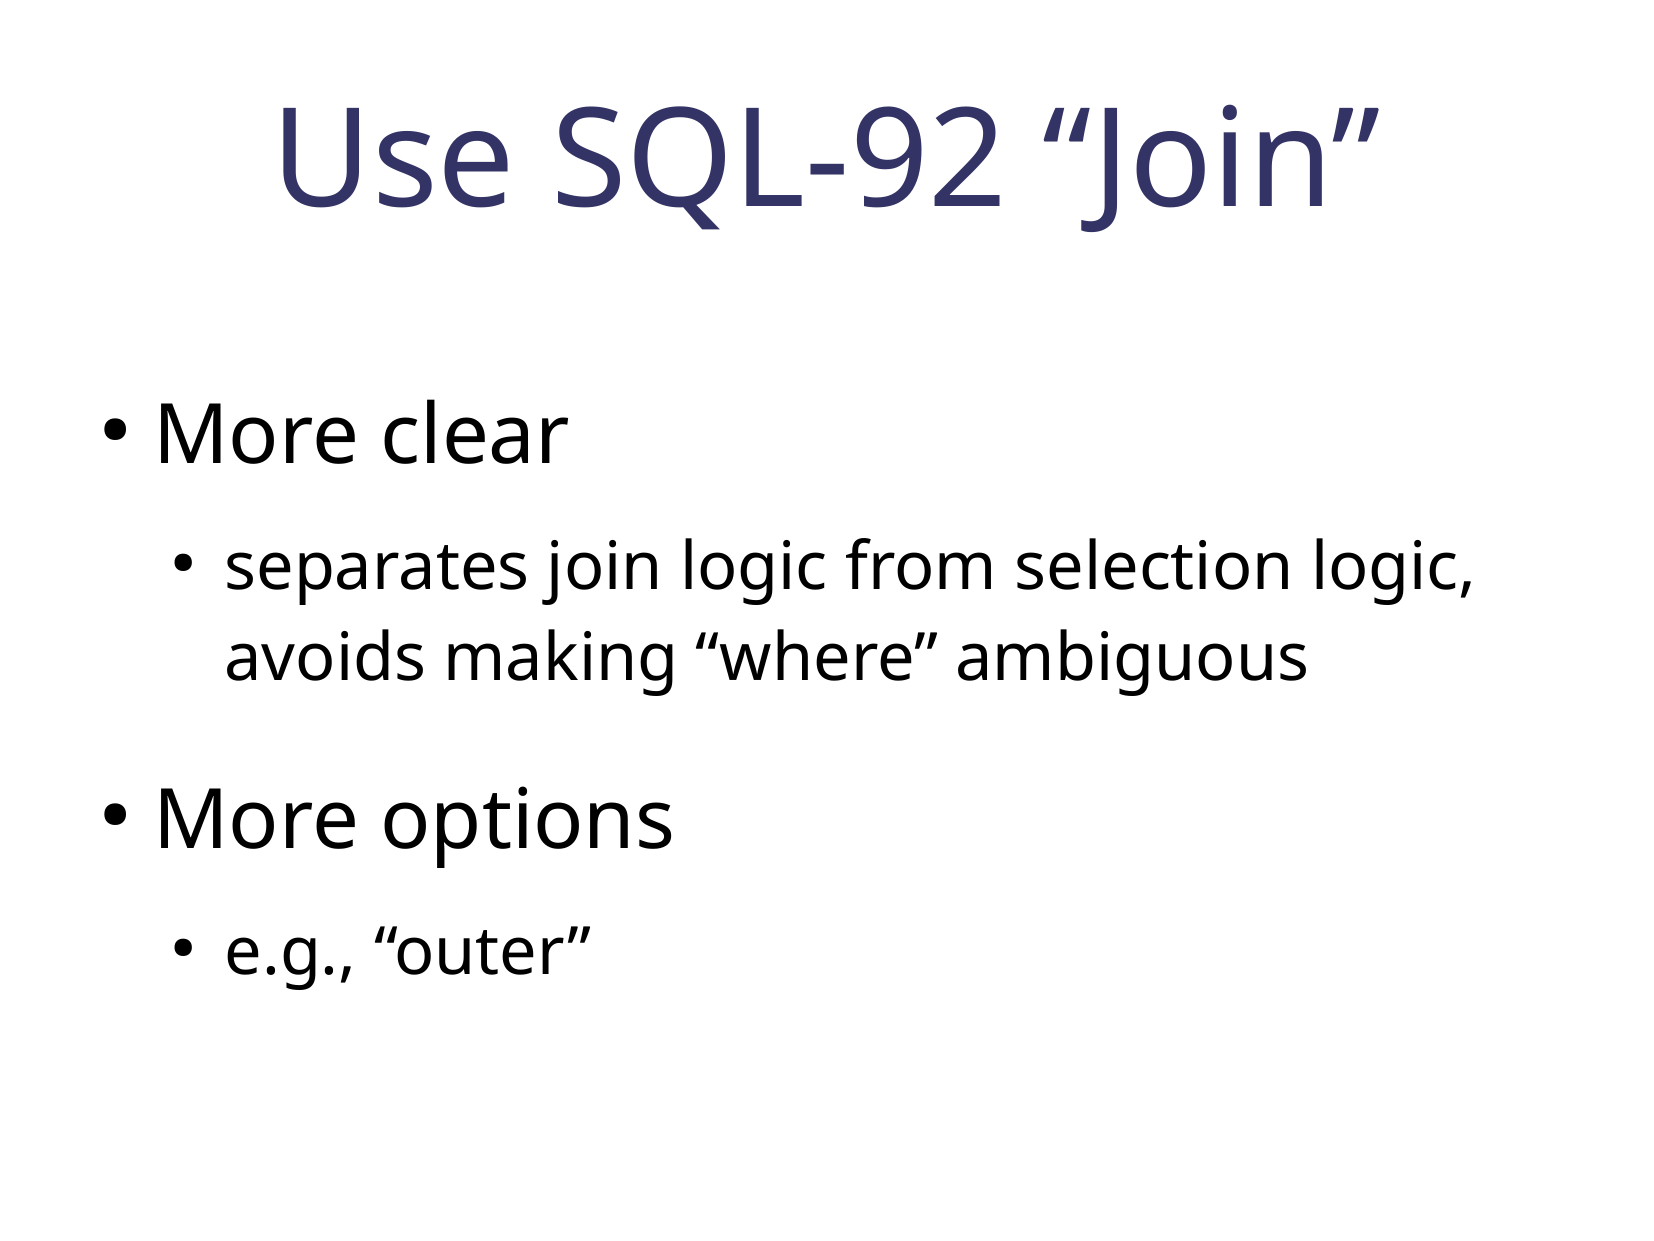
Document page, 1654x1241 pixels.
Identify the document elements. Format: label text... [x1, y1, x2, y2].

list More clear separates join logic from selection logic, avoids making “where” ambiguous More options e.g., “outer” [82, 375, 1633, 1094]
title Use SQL-92 “Join” [82, 49, 1571, 257]
